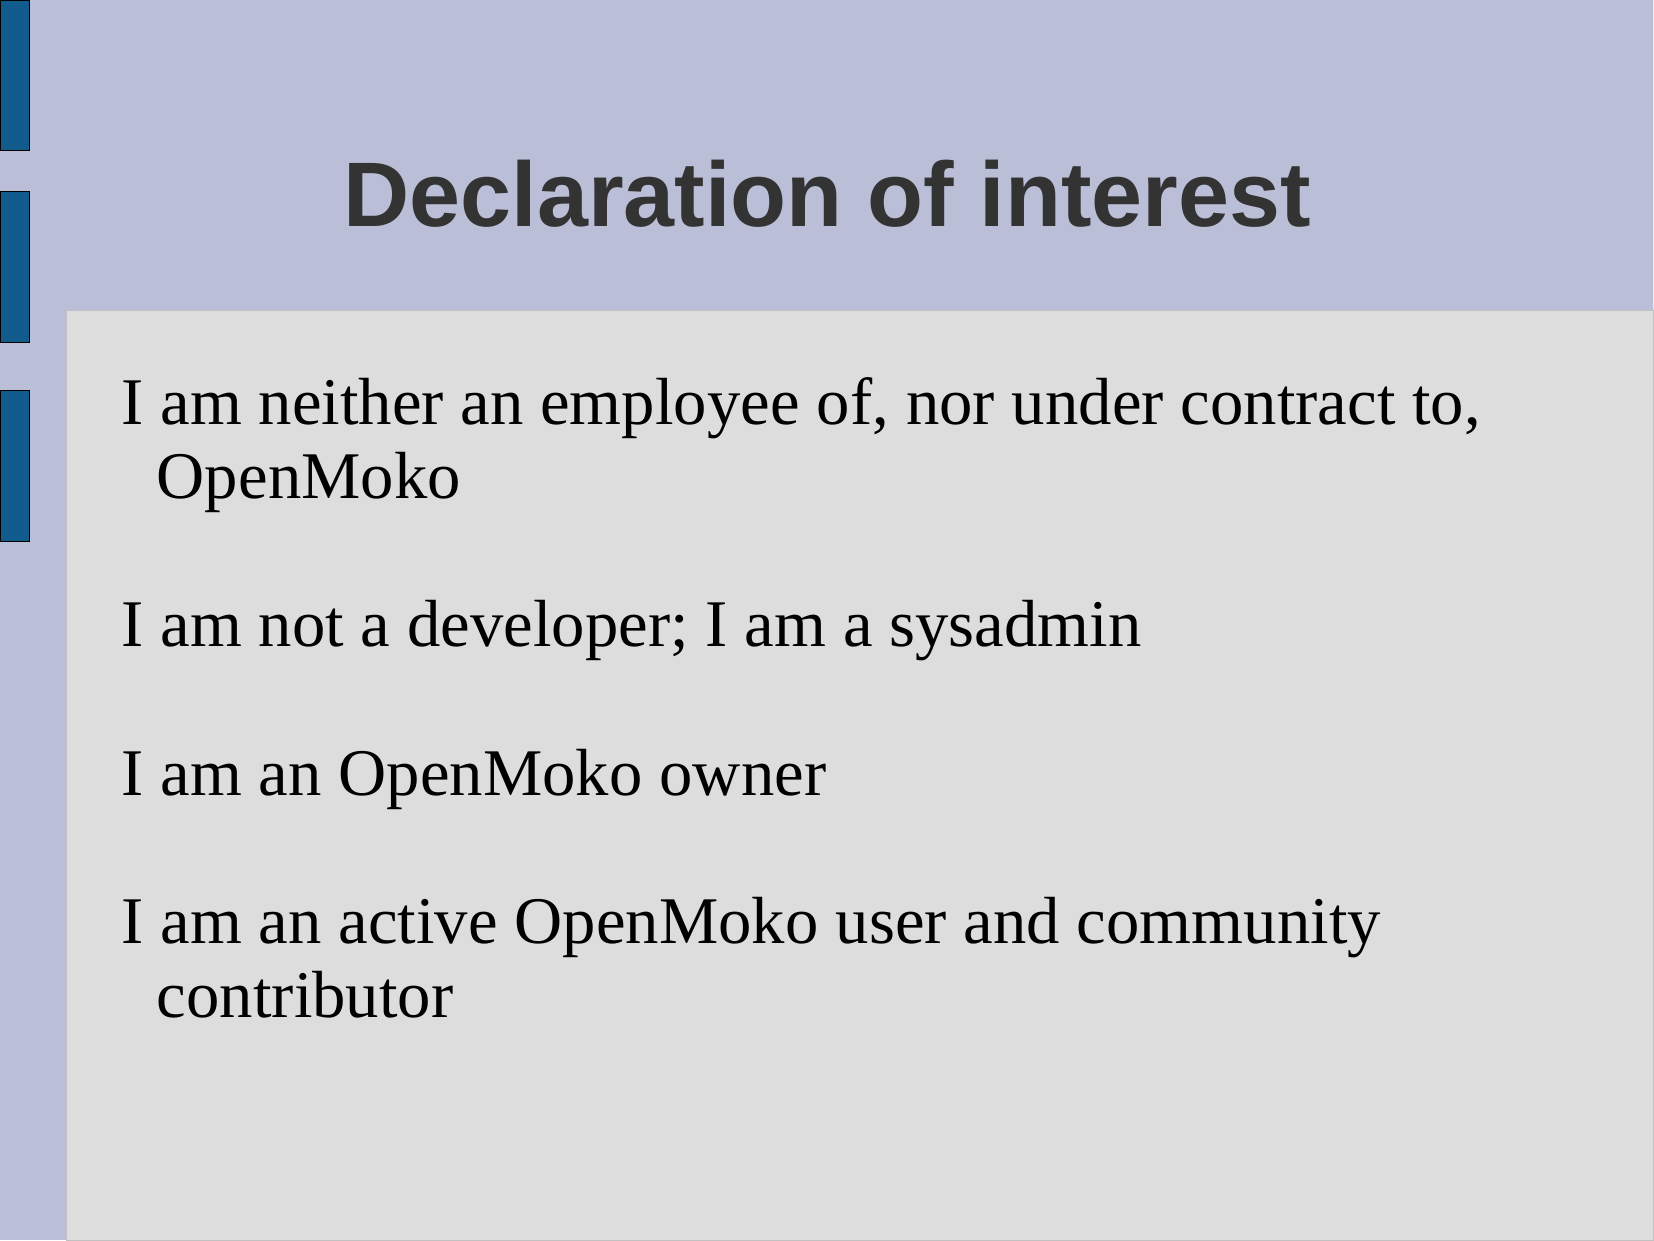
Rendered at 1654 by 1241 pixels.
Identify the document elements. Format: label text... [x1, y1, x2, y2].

title Declaration of interest [121, 98, 1534, 291]
subtitle I am neither an employee of, nor under contract to, OpenMoko I am not a developer; I am a sysadmin I am an OpenMoko owner I am an active OpenMoko user and community contributor [121, 352, 1534, 1119]
